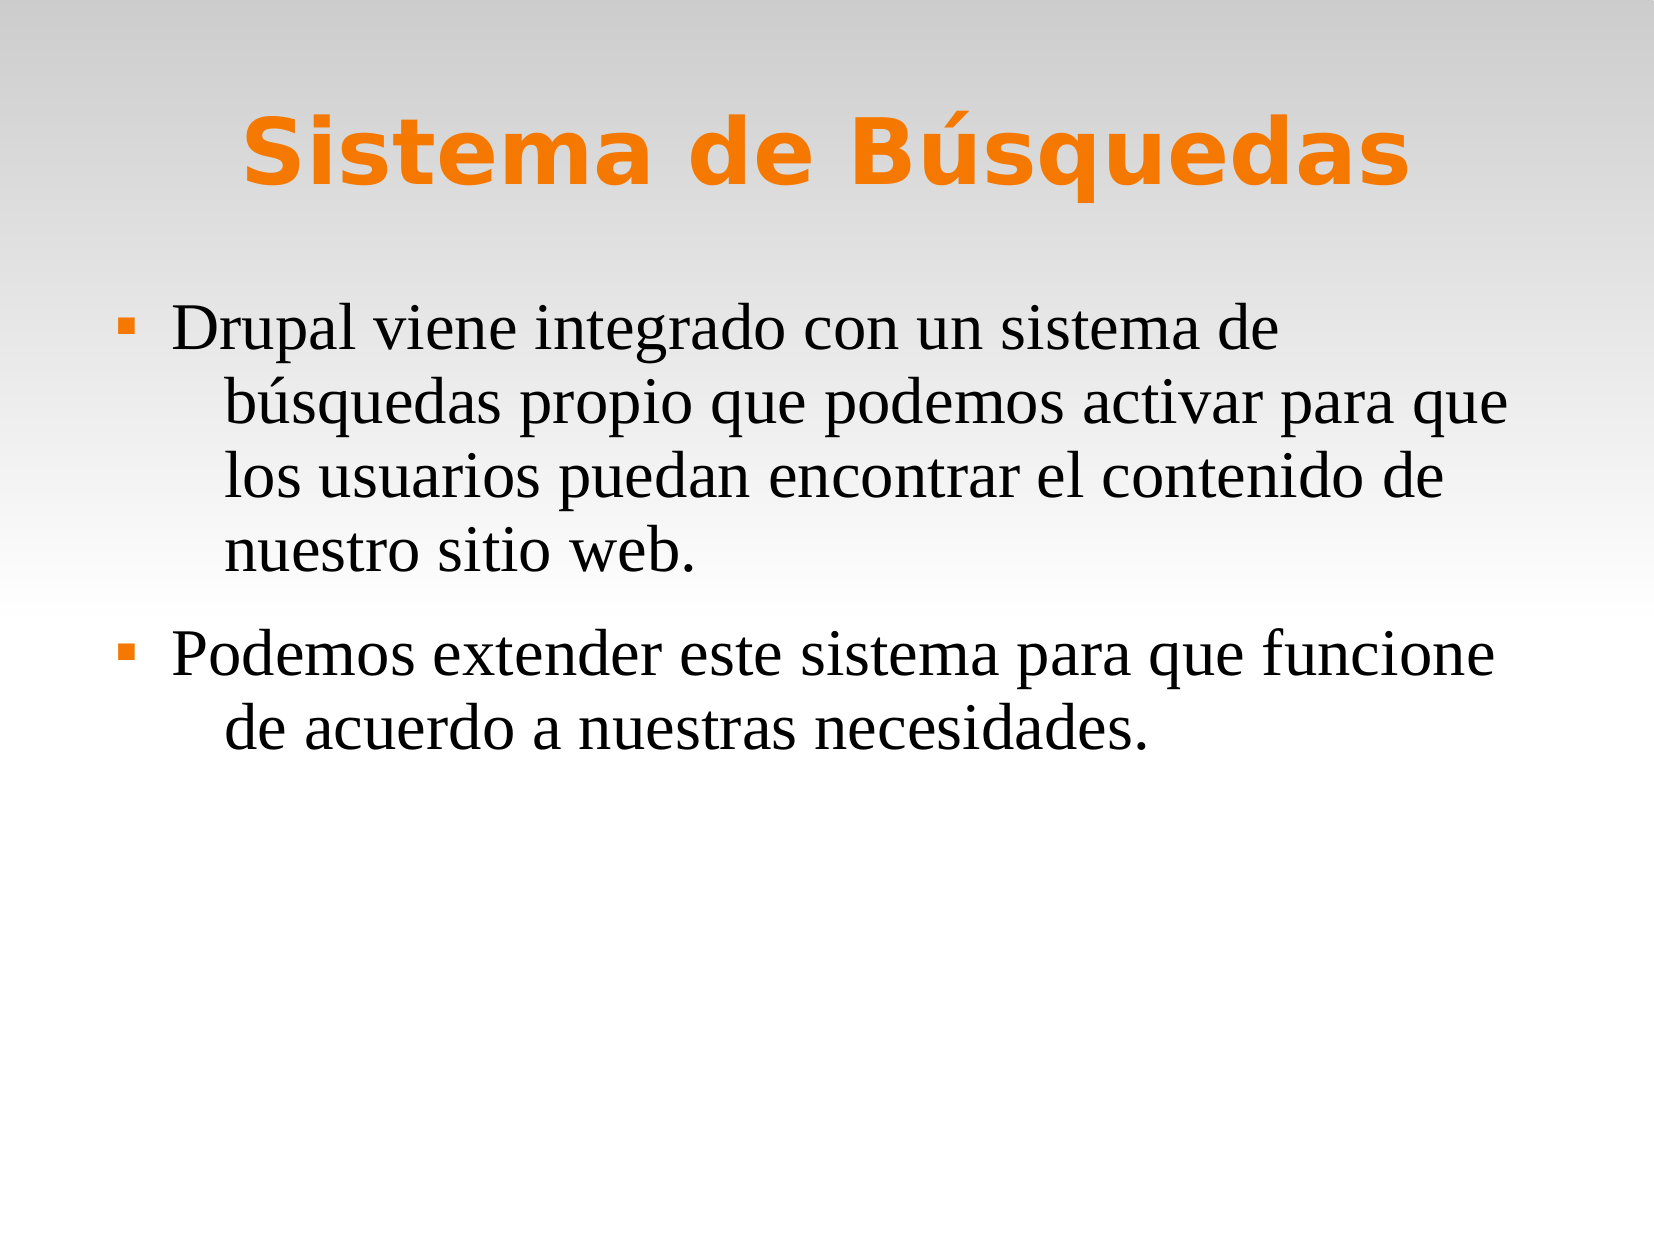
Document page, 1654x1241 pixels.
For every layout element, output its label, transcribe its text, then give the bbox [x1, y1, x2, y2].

title Sistema de Búsquedas [82, 49, 1571, 257]
list Drupal viene integrado con un sistema de búsquedas propio que podemos activar para que los usuarios puedan encontrar el contenido de nuestro sitio web. Podemos extender este sistema para que funcione de acuerdo a nuestras necesidades. [82, 290, 1571, 1109]
